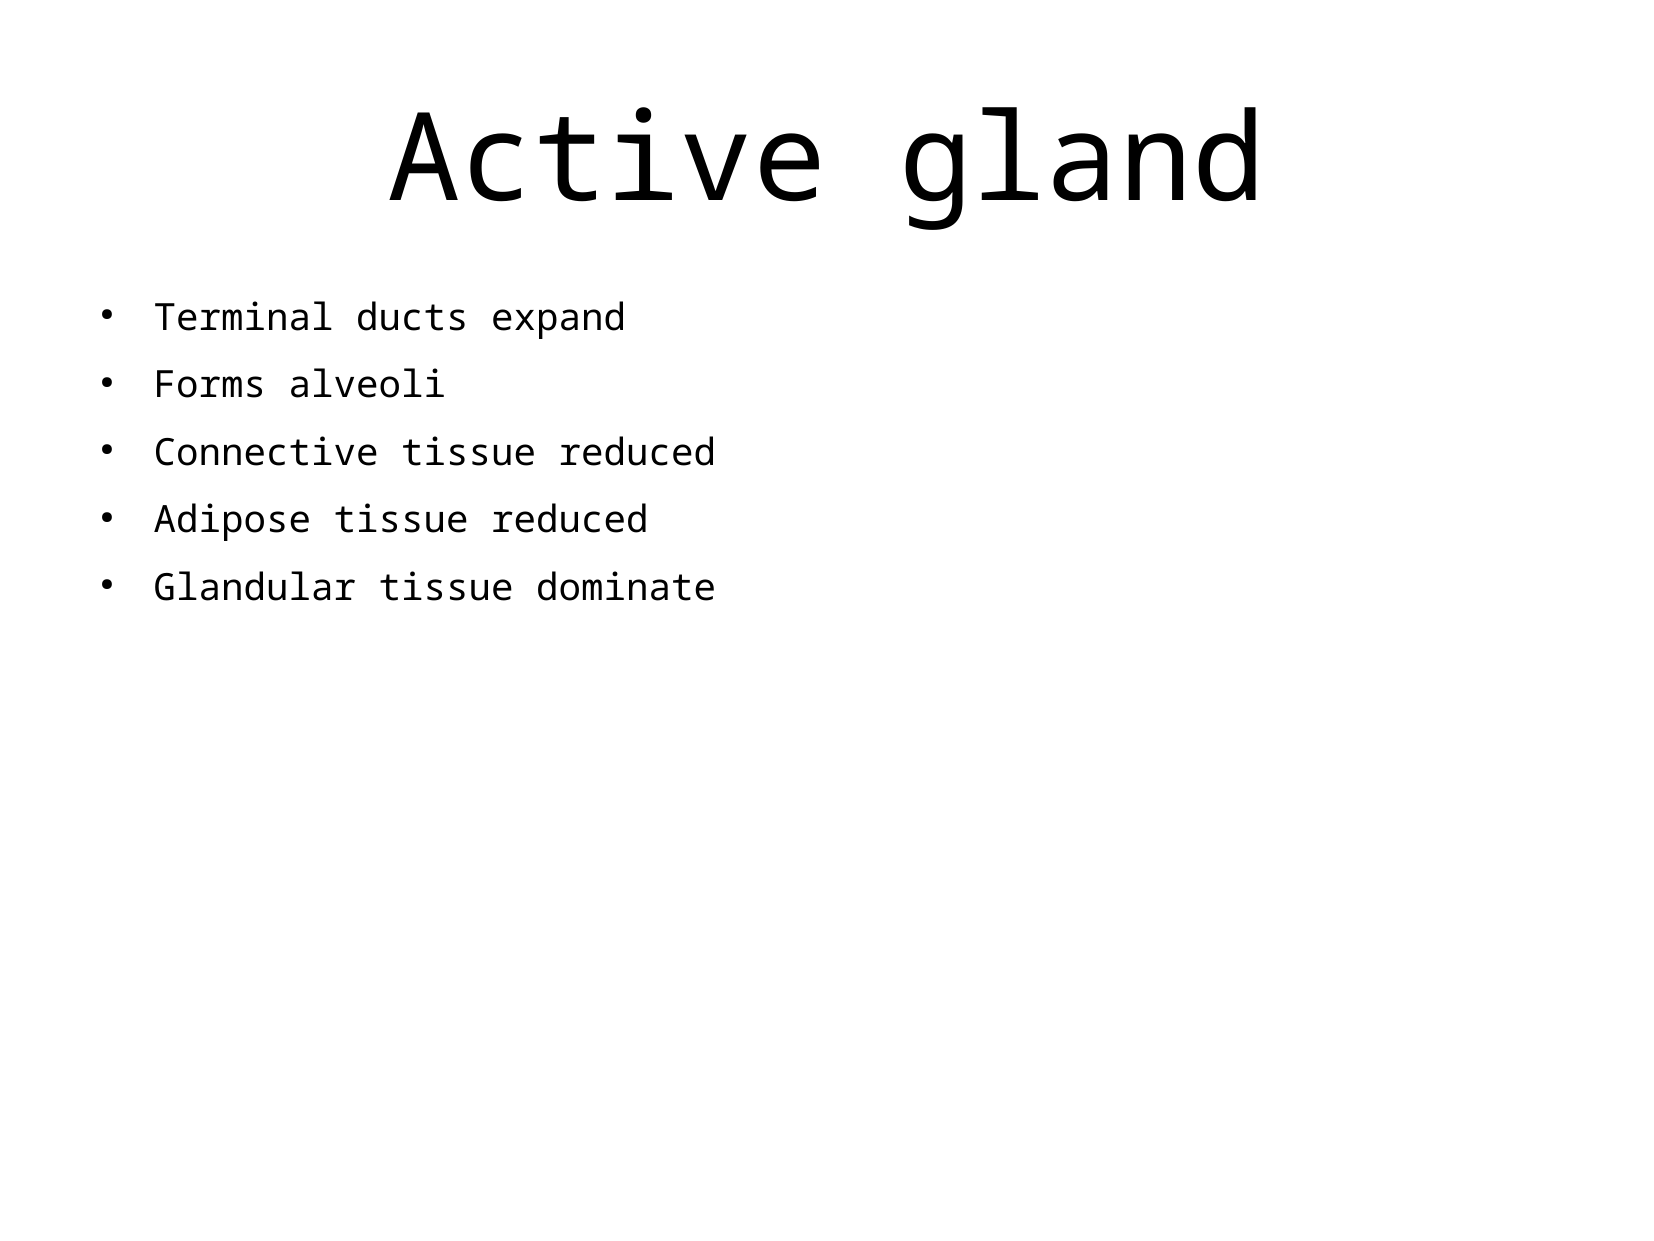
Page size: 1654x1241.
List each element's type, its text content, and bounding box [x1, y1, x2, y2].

title Active gland [82, 49, 1571, 257]
list Terminal ducts expand Forms alveoli Connective tissue reduced Adipose tissue reduced Glandular tissue dominate [82, 290, 1571, 1010]
